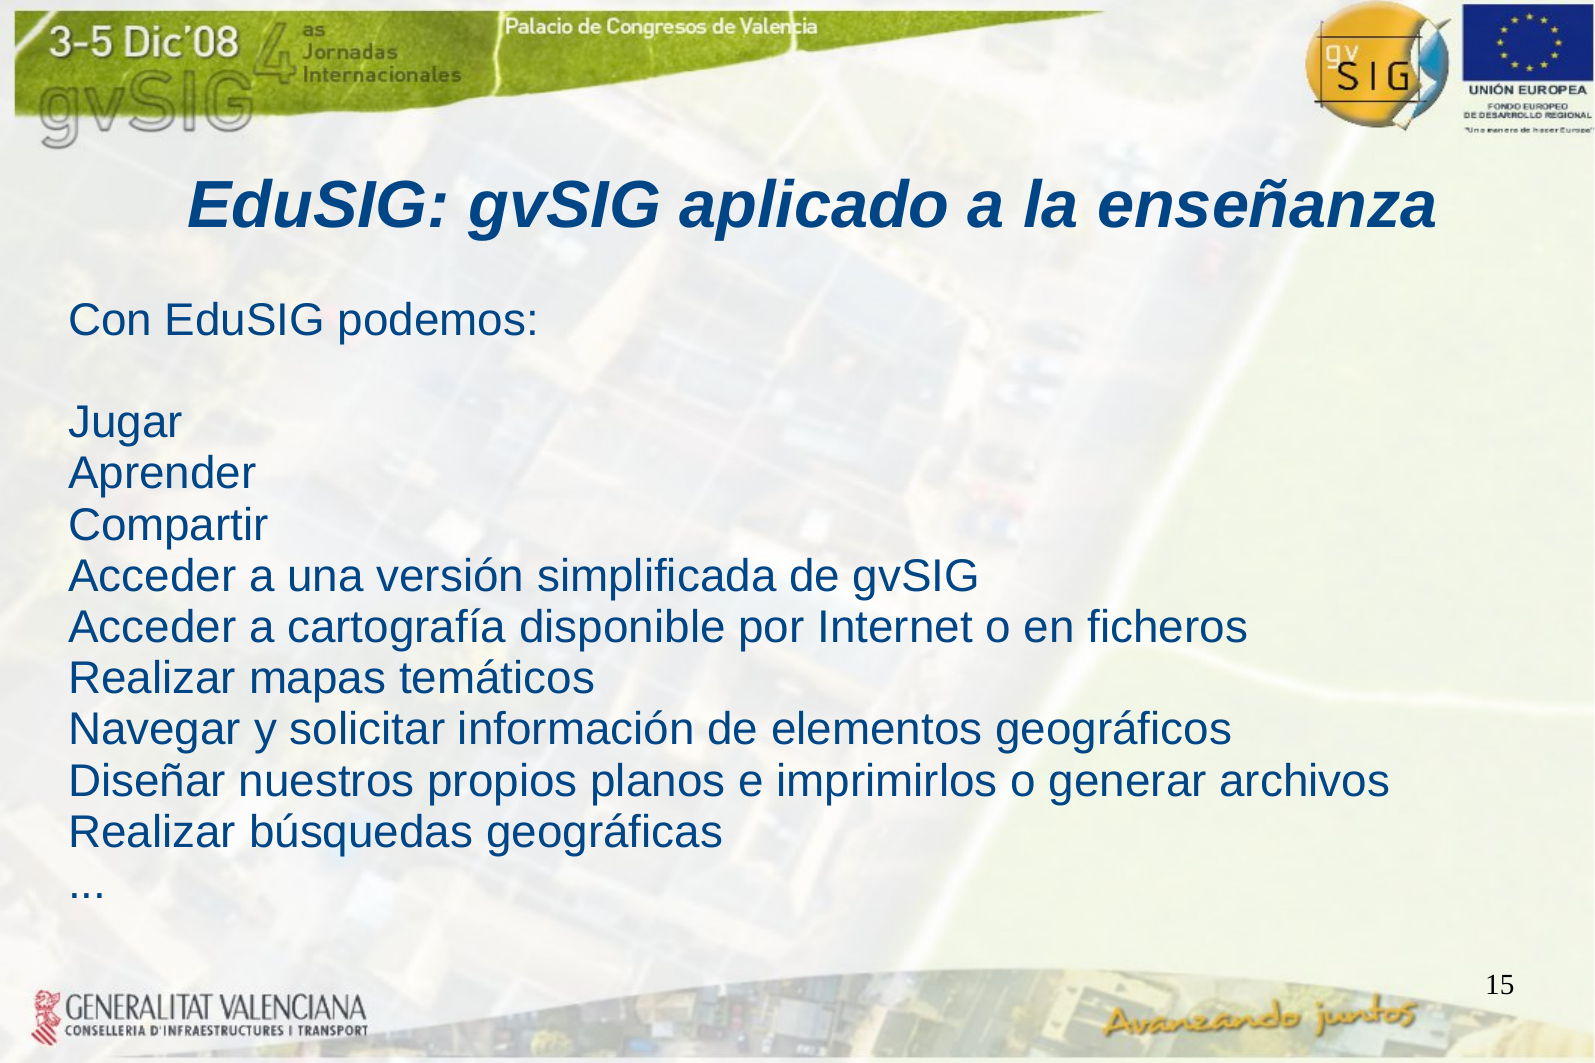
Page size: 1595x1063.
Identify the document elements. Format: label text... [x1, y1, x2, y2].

text_box EduSIG: gvSIG aplicado a la enseñanza [172, 159, 1501, 318]
text_box Con EduSIG podemos: Jugar Aprender Compartir Acceder a una versión simplificada de gvSIG Acceder a cartografía disponible por Internet o en ficheros Realizar mapas temáticos Navegar y solicitar información de elementos geográficos Diseñar nuestros propios planos e imprimirlos o generar archivos Realizar búsquedas geográficas ... [53, 286, 1506, 934]
picture [0, 0, 1595, 1063]
